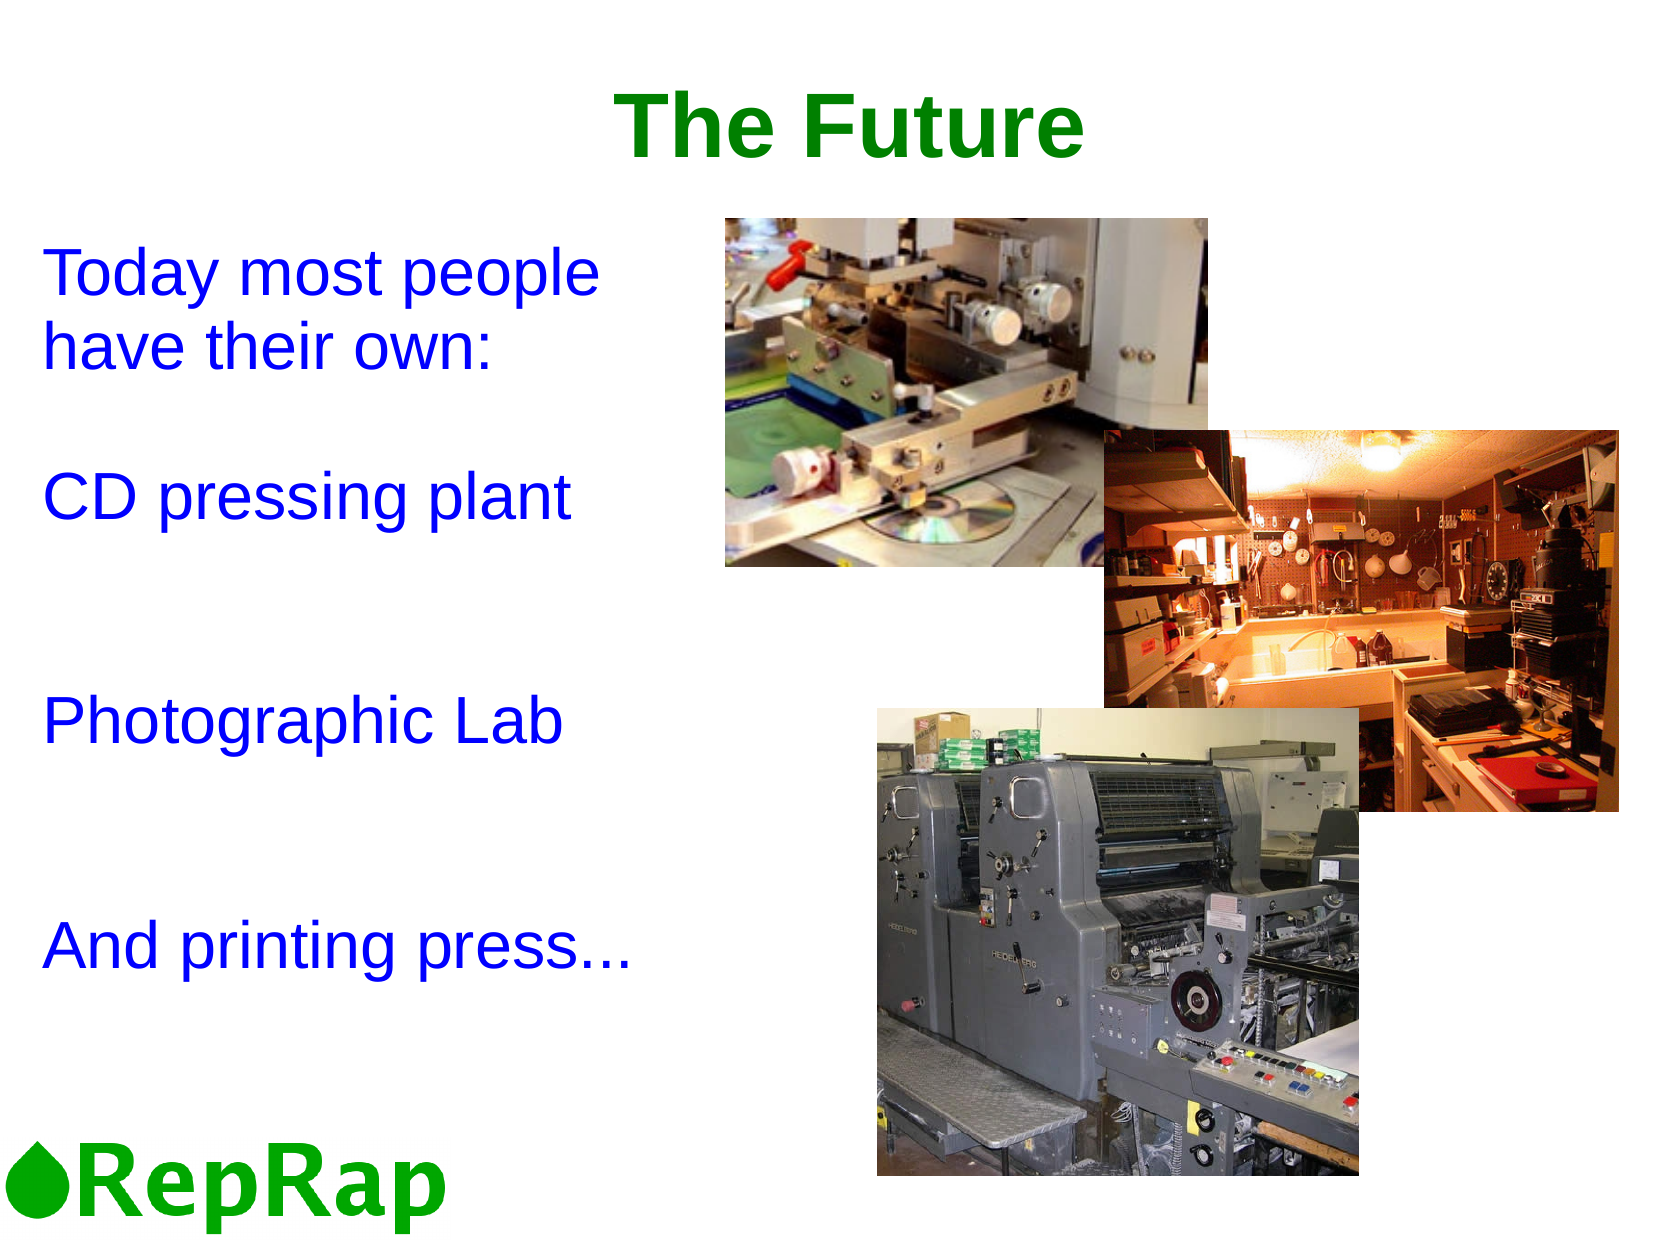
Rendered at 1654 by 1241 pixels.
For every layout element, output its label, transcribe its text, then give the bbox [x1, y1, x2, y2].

title The Future [106, 59, 1595, 296]
picture [0, 1137, 451, 1240]
text_box Today most people have their own: CD pressing plant Photographic Lab And printing press... [42, 189, 650, 1103]
picture [725, 218, 1619, 1176]
